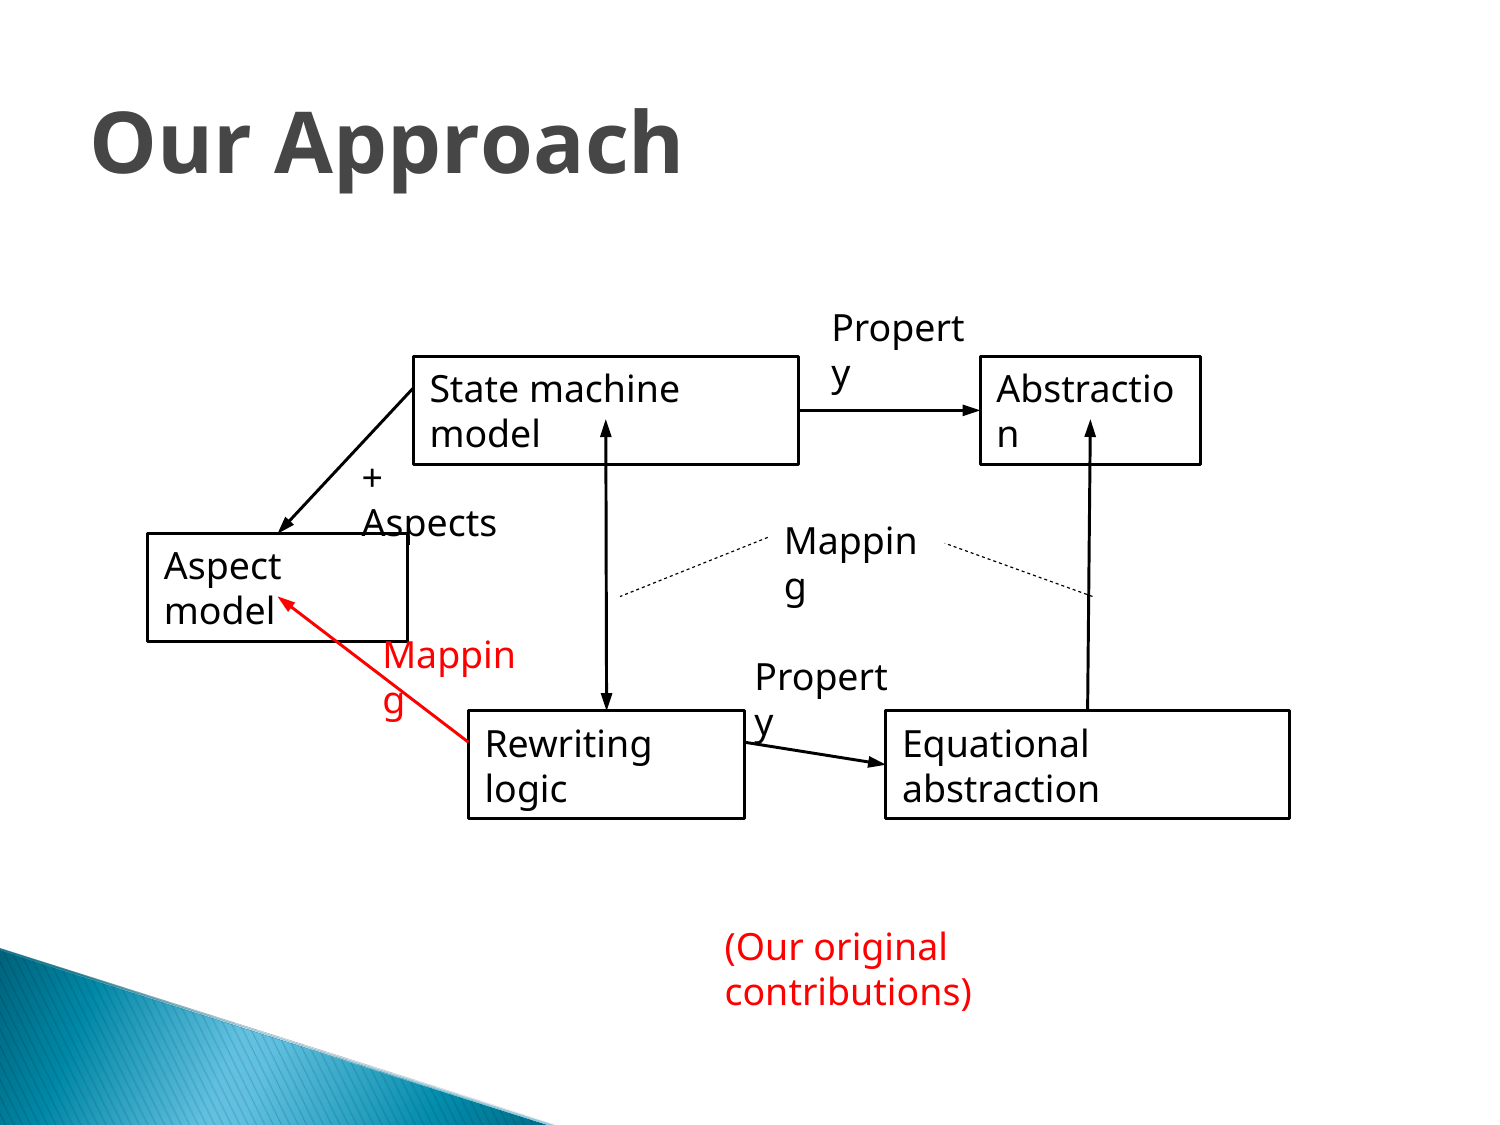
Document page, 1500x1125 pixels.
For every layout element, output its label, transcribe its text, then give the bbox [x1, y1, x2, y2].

text_box Aspect model [147, 533, 408, 597]
text_box State machine model [413, 356, 799, 420]
text_box Abstraction [980, 356, 1201, 420]
text_box Mapping [366, 622, 543, 686]
text_box (Our original contributions) [709, 915, 1182, 976]
text_box Property [814, 295, 990, 359]
text_box Equational abstraction [885, 710, 1290, 774]
text_box + Aspects [345, 445, 544, 508]
text_box Mapping [767, 507, 945, 571]
text_box Rewriting logic [468, 710, 745, 774]
title Our Approach [75, 20, 1426, 257]
text_box Property [738, 643, 913, 707]
